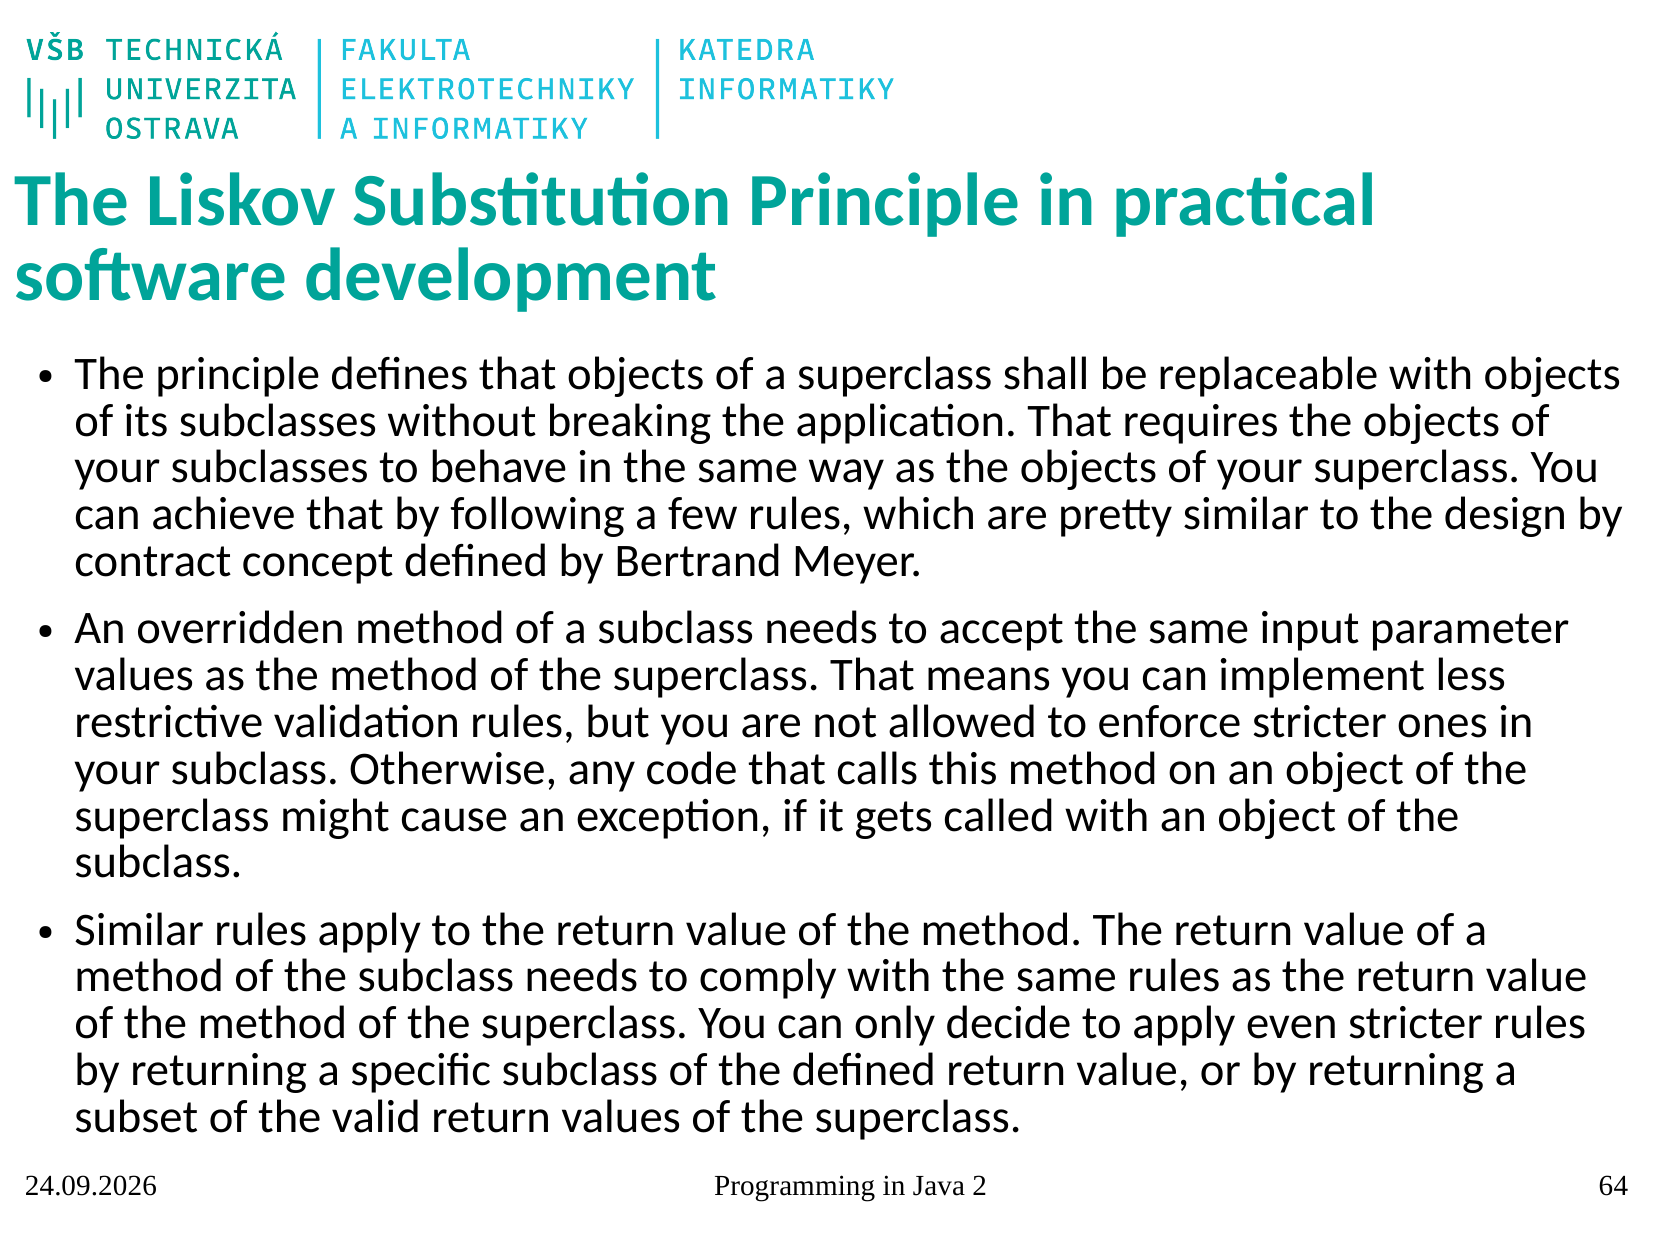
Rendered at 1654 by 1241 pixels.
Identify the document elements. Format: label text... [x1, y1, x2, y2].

picture [26, 31, 894, 139]
list The principle defines that objects of a superclass shall be replaceable with objects of its subclasses without breaking the application. That requires the objects of your subclasses to behave in the same way as the objects of your superclass. You can achieve that by following a few rules, which are pretty similar to the design by contract concept defined by Bertrand Meyer. An overridden method of a subclass needs to accept the same input parameter values as the method of the superclass. That means you can implement less restrictive validation rules, but you are not allowed to enforce stricter ones in your subclass. Otherwise, any code that calls this method on an object of the superclass might cause an exception, if it gets called with an object of the subclass. Similar rules apply to the return value of the method. The return value of a method of the subclass needs to comply with the same rules as the return value of the method of the superclass. You can only decide to apply even stricter rules by returning a specific subclass of the defined return value, or by returning a subset of the valid return values of the superclass. [24, 354, 1629, 1146]
title The Liskov Substitution Principle in practical software development [14, 165, 1619, 319]
